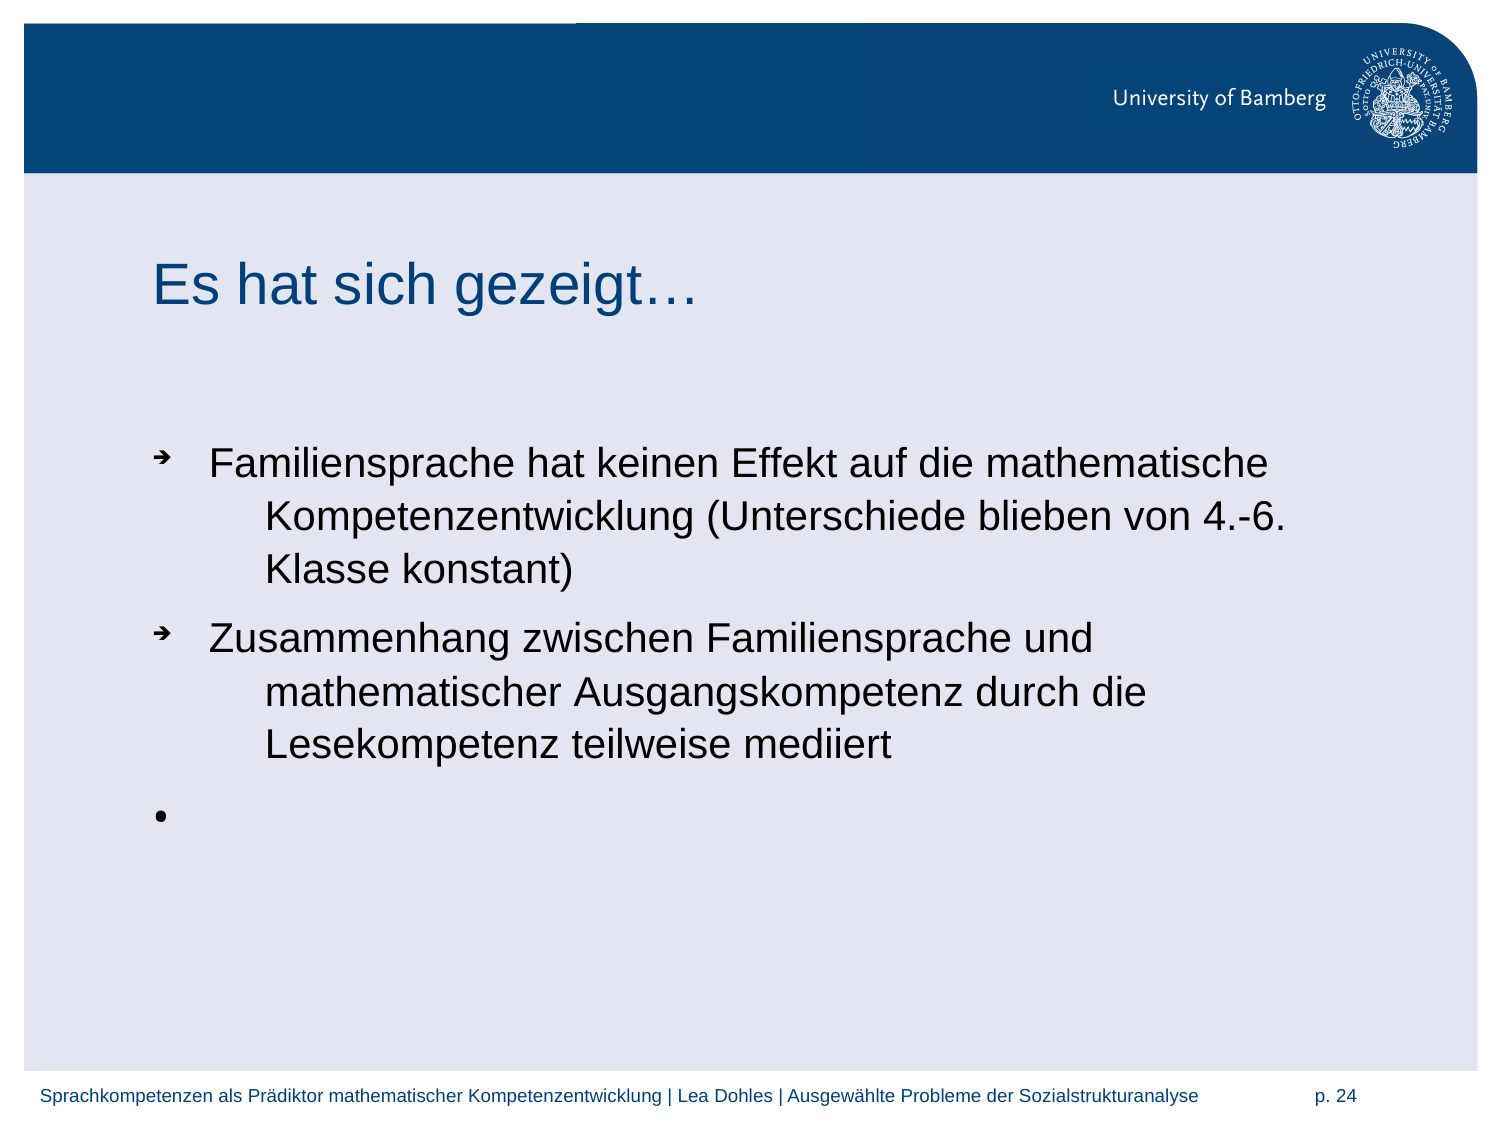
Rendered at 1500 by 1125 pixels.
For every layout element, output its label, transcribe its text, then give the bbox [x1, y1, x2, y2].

title Es hat sich gezeigt… [137, 187, 1363, 376]
list Familiensprache hat keinen Effekt auf die mathematische Kompetenzentwicklung (Unterschiede blieben von 4.-6. Klasse konstant) Zusammenhang zwischen Familiensprache und mathematischer Ausgangskompetenz durch die Lesekompetenz teilweise mediiert [137, 425, 1363, 1008]
